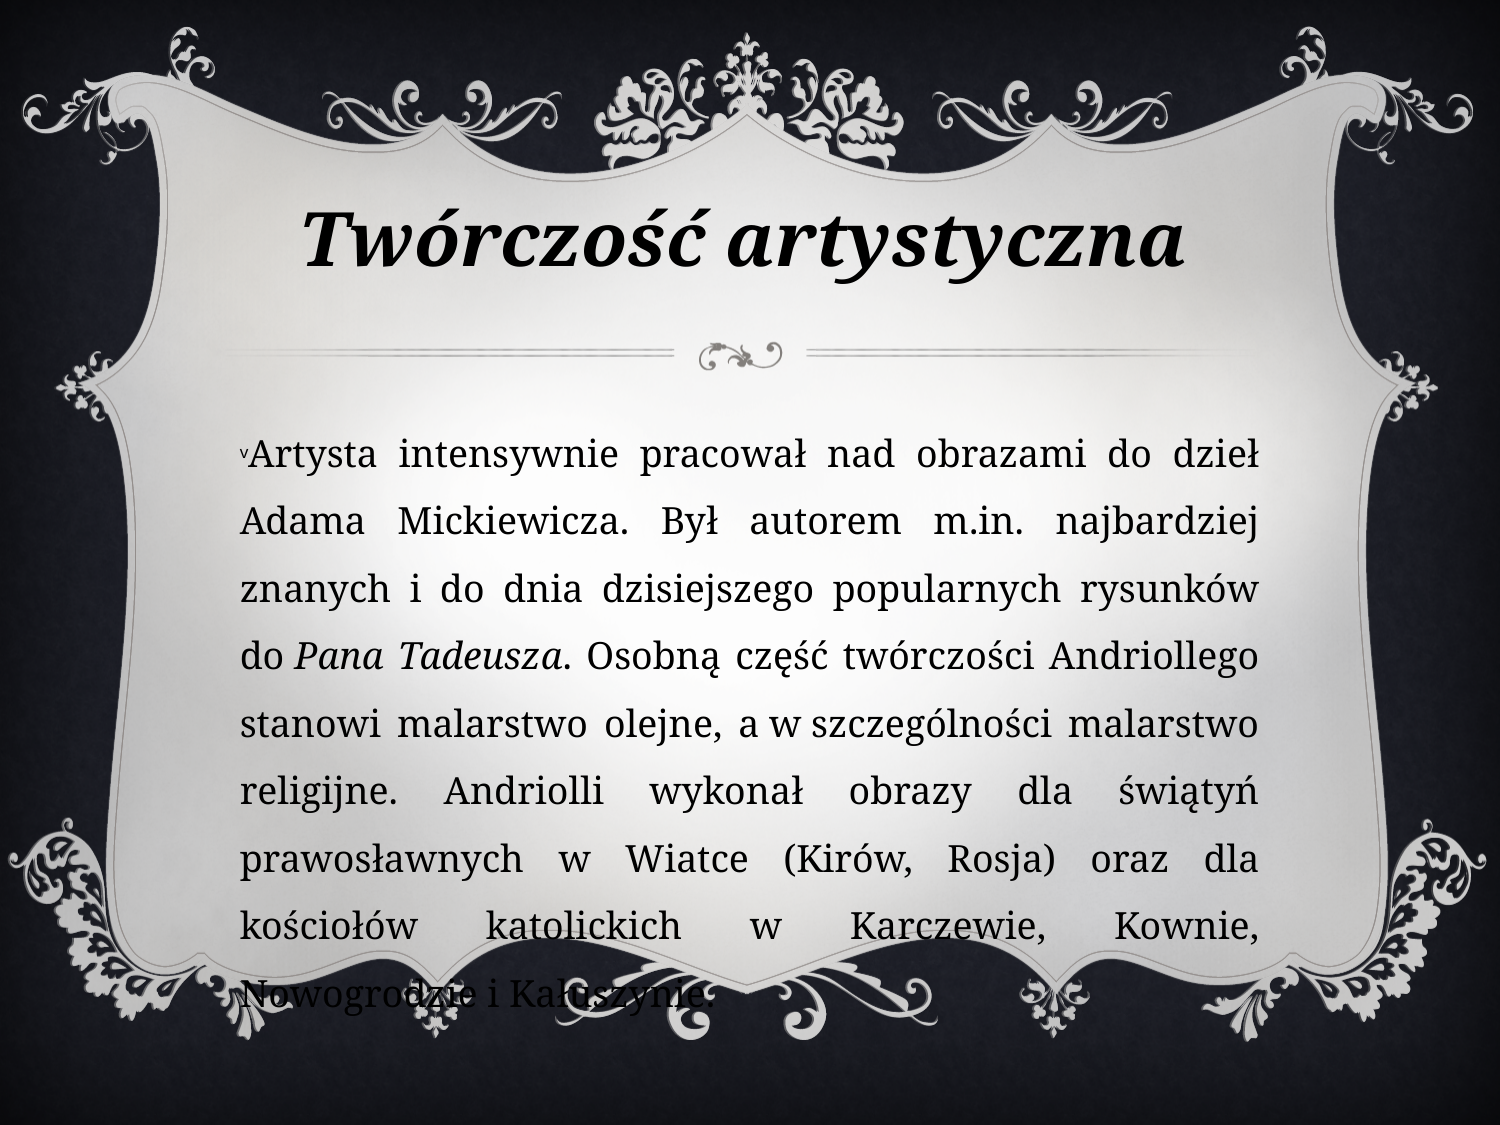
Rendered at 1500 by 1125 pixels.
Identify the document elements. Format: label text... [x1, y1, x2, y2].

title Twórczość artystyczna [218, 184, 1269, 432]
picture [0, 0, 1500, 1125]
list Artysta intensywnie pracował nad obrazami do dzieł Adama Mickiewicza. Był autorem m.in. najbardziej znanych i do dnia dzisiejszego popularnych rysunków do Pana Tadeusza. Osobną część twórczości Andriollego stanowi malarstwo olejne, a w szczególności malarstwo religijne. Andriolli wykonał obrazy dla świątyń prawosławnych w Wiatce (Kirów, Rosja) oraz dla kościołów katolickich w Karczewie, Kownie, Nowogrodzie i Kałuszynie. [225, 399, 1275, 900]
